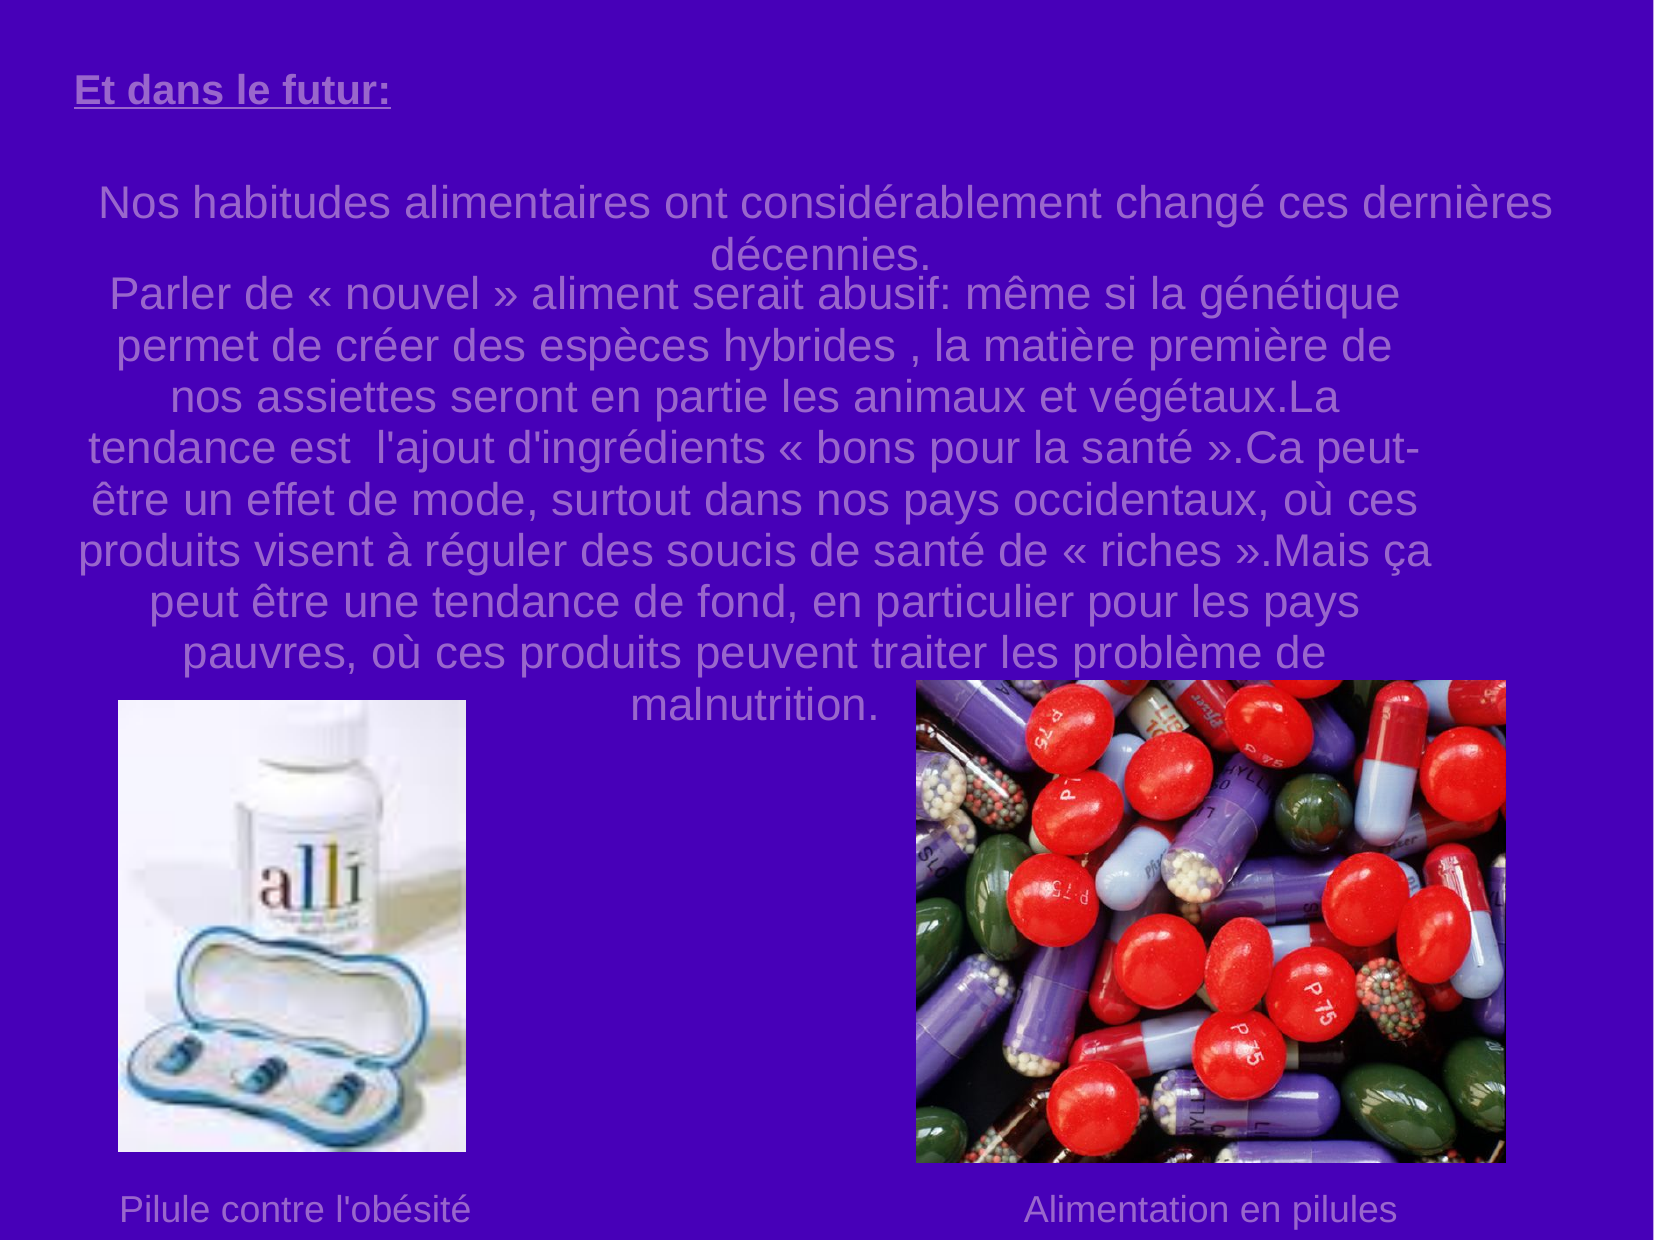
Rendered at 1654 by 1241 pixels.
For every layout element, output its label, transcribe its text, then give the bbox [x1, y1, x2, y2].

text_box Et dans le futur: [59, 59, 650, 122]
text_box Pilule contre l'obésité [59, 1181, 532, 1238]
picture [916, 680, 1506, 1163]
text_box Alimentation en pilules [915, 1181, 1506, 1238]
picture [118, 700, 466, 1152]
text_box Parler de « nouvel » aliment serait abusif: même si la génétique permet de créer des espèces hybrides , la matière première de nos assiettes seront en partie les animaux et végétaux.La tendance est l'ajout d'ingrédients « bons pour la santé ».Ca peut-être un effet de mode, surtout dans nos pays occidentaux, où ces produits visent à réguler des soucis de santé de « riches ».Mais ça peut être une tendance de fond, en particulier pour les pays pauvres, où ces produits peuvent traiter les problème de malnutrition. [61, 261, 1450, 736]
text_box Nos habitudes alimentaires ont considérablement changé ces dernières décennies. [88, 177, 1565, 296]
